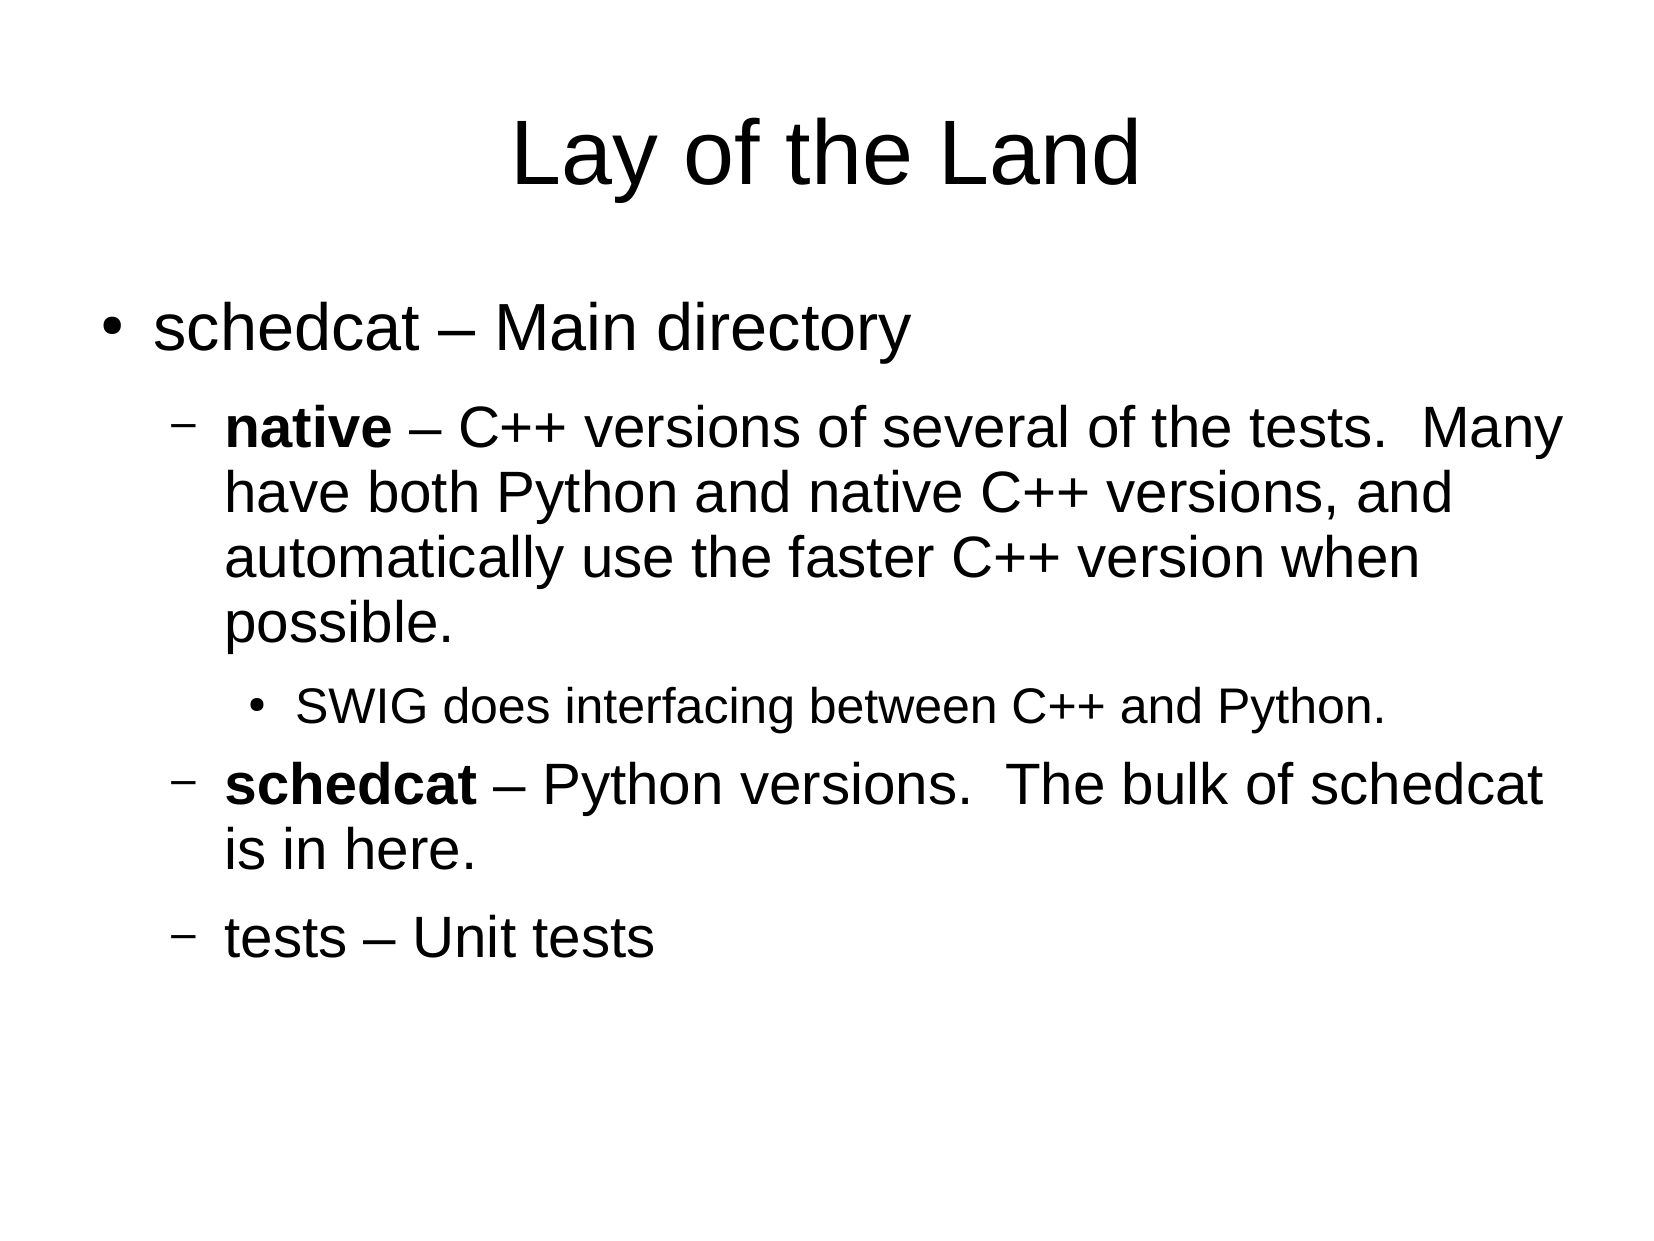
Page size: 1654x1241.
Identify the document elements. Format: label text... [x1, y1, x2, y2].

list schedcat – Main directory native – C++ versions of several of the tests. Many have both Python and native C++ versions, and automatically use the faster C++ version when possible. SWIG does interfacing between C++ and Python. schedcat – Python versions. The bulk of schedcat is in here. tests – Unit tests [82, 290, 1571, 1010]
title Lay of the Land [82, 49, 1571, 257]
